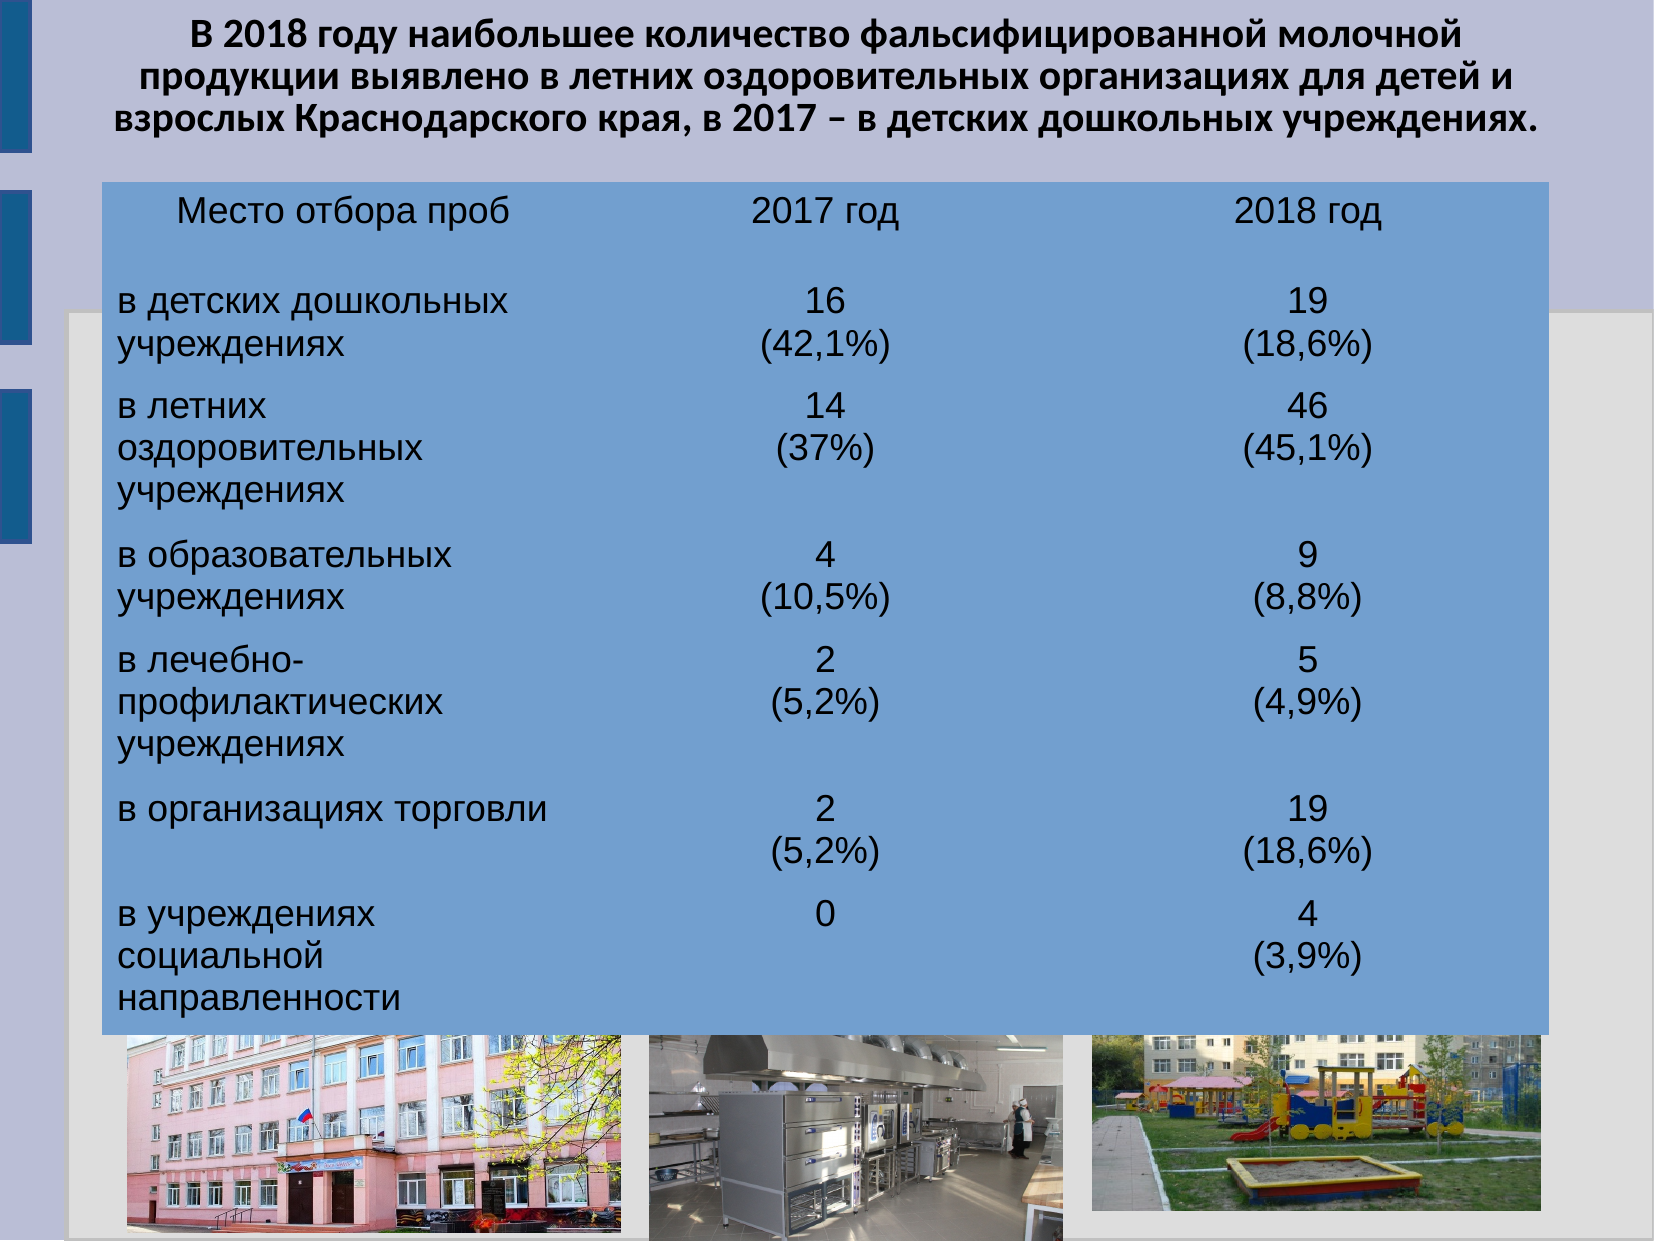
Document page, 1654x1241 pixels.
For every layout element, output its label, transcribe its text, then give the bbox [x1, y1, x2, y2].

table_header 2017 год [584, 182, 1066, 273]
table_cell в учреждениях социальной направленности [102, 885, 584, 1035]
table_cell 2 (5,2%) [584, 781, 1066, 885]
table_cell 16 (42,1%) [584, 273, 1066, 377]
table_header Место отбора проб [102, 182, 584, 273]
text_box В 2018 году наибольшее количество фальсифицированной молочной продукции выявлено в летних оздоровительных организациях для детей и взрослых Краснодарского края, в 2017 – в детских дошкольных учреждениях. [88, 9, 1565, 178]
table_cell 19 (18,6%) [1066, 781, 1549, 885]
picture [649, 1035, 1063, 1241]
table_cell в летних оздоровительных учреждениях [102, 377, 584, 527]
table_cell 4 (10,5%) [584, 527, 1066, 631]
table_cell 0 [584, 885, 1066, 1035]
table_cell 46 (45,1%) [1066, 377, 1549, 527]
picture [1092, 1035, 1541, 1211]
table_cell 9 (8,8%) [1066, 527, 1549, 631]
table_cell 19 (18,6%) [1066, 273, 1549, 377]
table_cell 4 (3,9%) [1066, 885, 1549, 1035]
picture [127, 1035, 621, 1233]
table_cell 14 (37%) [584, 377, 1066, 527]
table_cell в образовательных учреждениях [102, 527, 584, 631]
table_cell в лечебно-профилактических учреждениях [102, 631, 584, 781]
table_header 2018 год [1066, 182, 1549, 273]
table_cell 2 (5,2%) [584, 631, 1066, 781]
table_cell 5 (4,9%) [1066, 631, 1549, 781]
table_cell в детских дошкольных учреждениях [102, 273, 584, 377]
table_cell в организациях торговли [102, 781, 584, 885]
